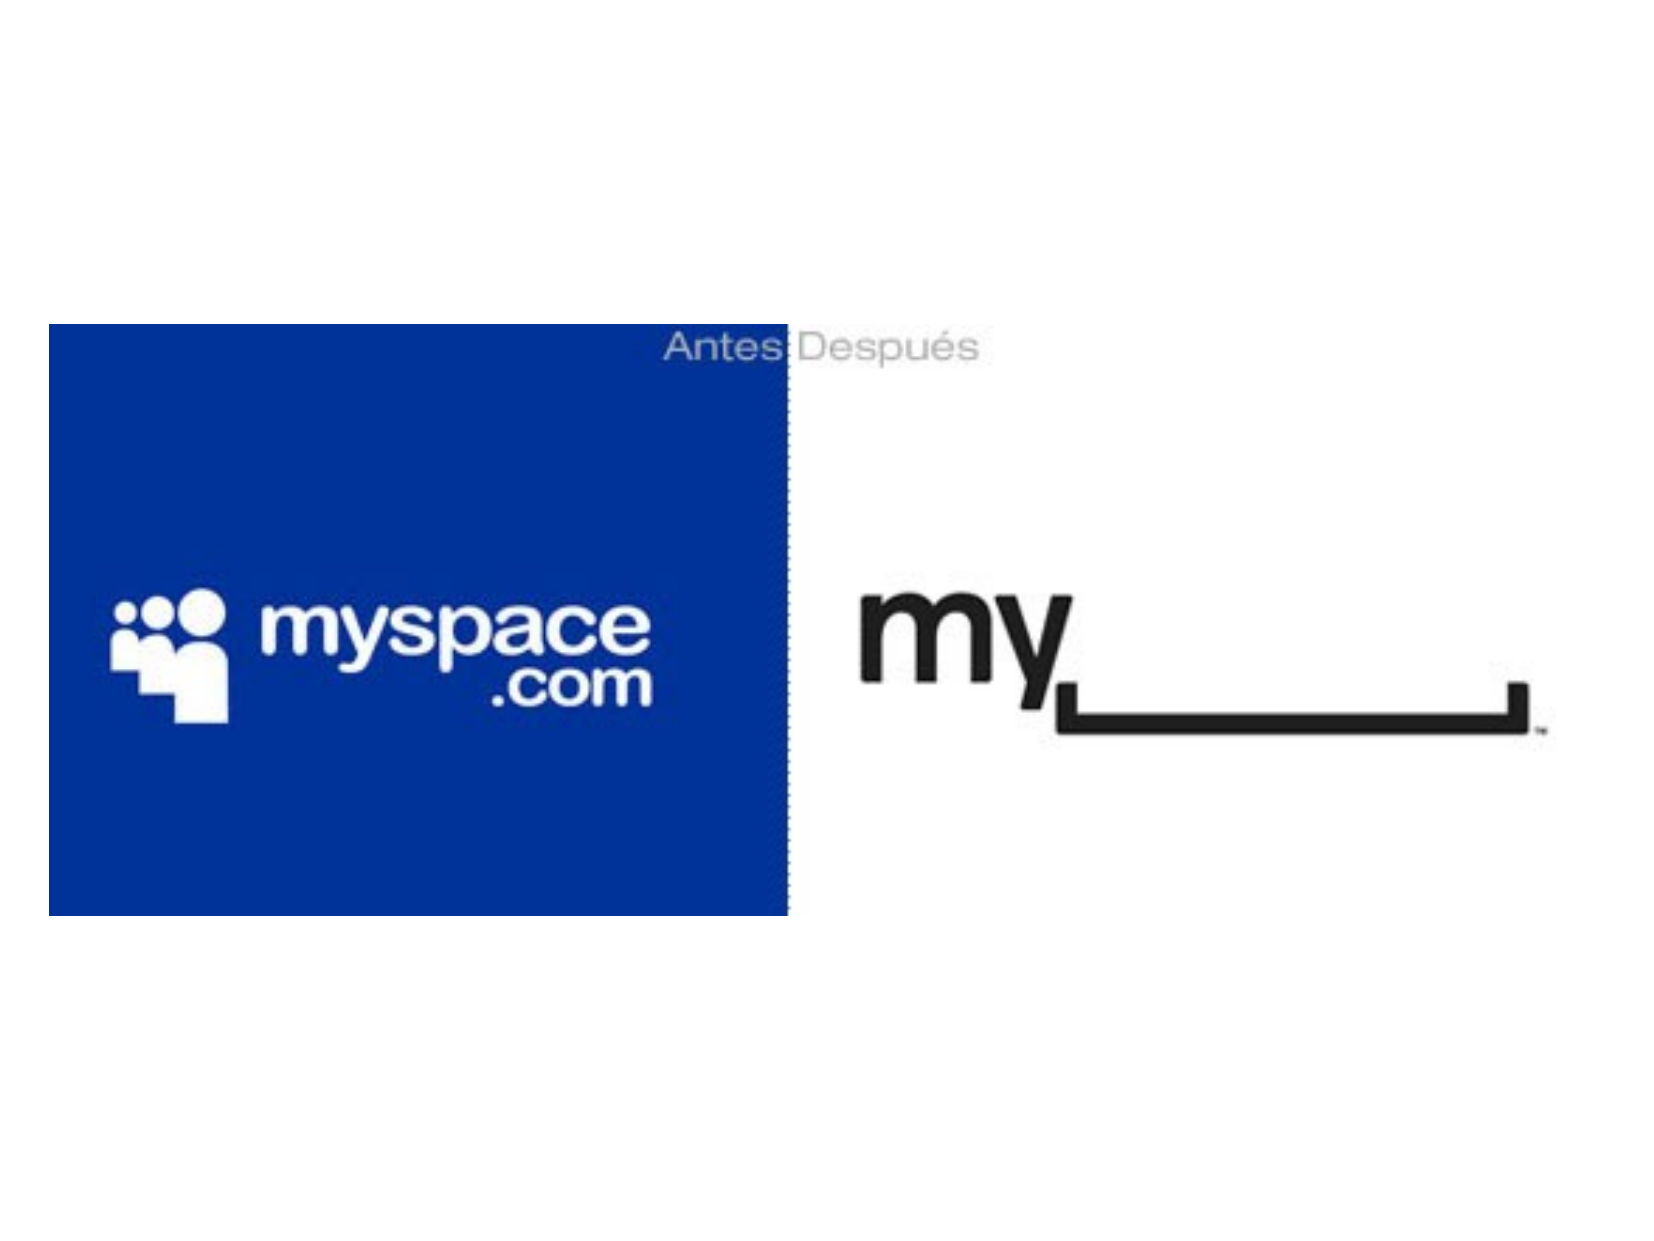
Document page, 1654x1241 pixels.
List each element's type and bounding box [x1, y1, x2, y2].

picture [49, 324, 1596, 916]
